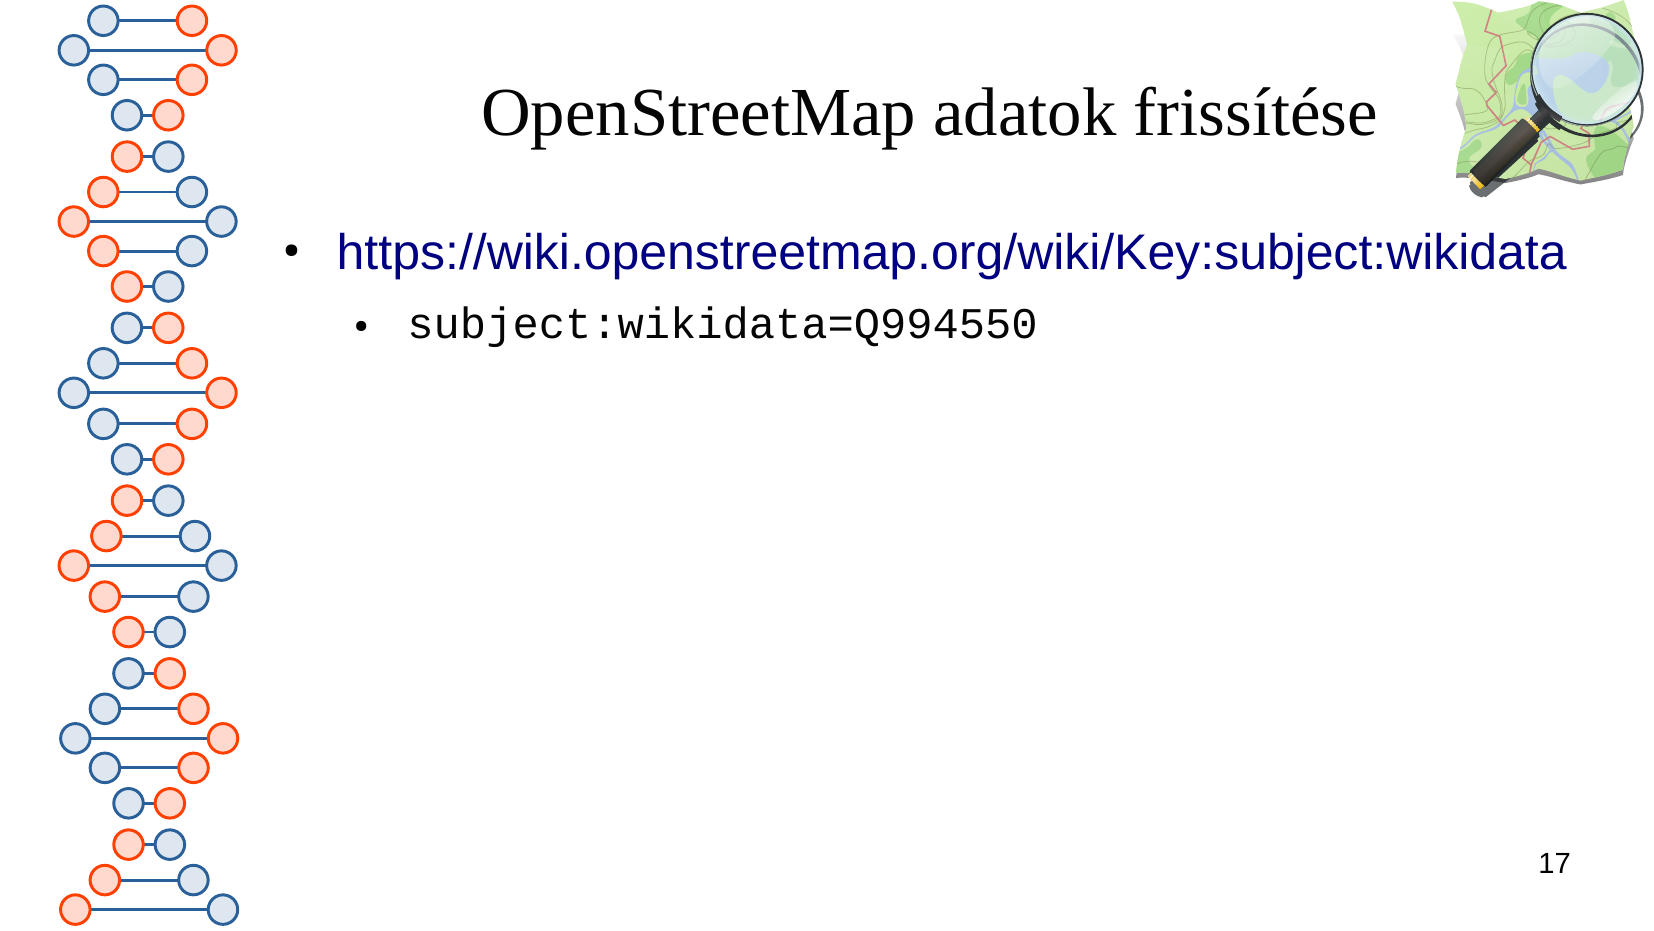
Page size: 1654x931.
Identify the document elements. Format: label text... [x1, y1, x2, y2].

list https://wiki.openstreetmap.org/wiki/Key:subject:wikidata subject:wikidata=Q994550 [265, 224, 1595, 764]
picture [1444, 0, 1654, 209]
title OpenStreetMap adatok frissítése [265, 35, 1444, 189]
